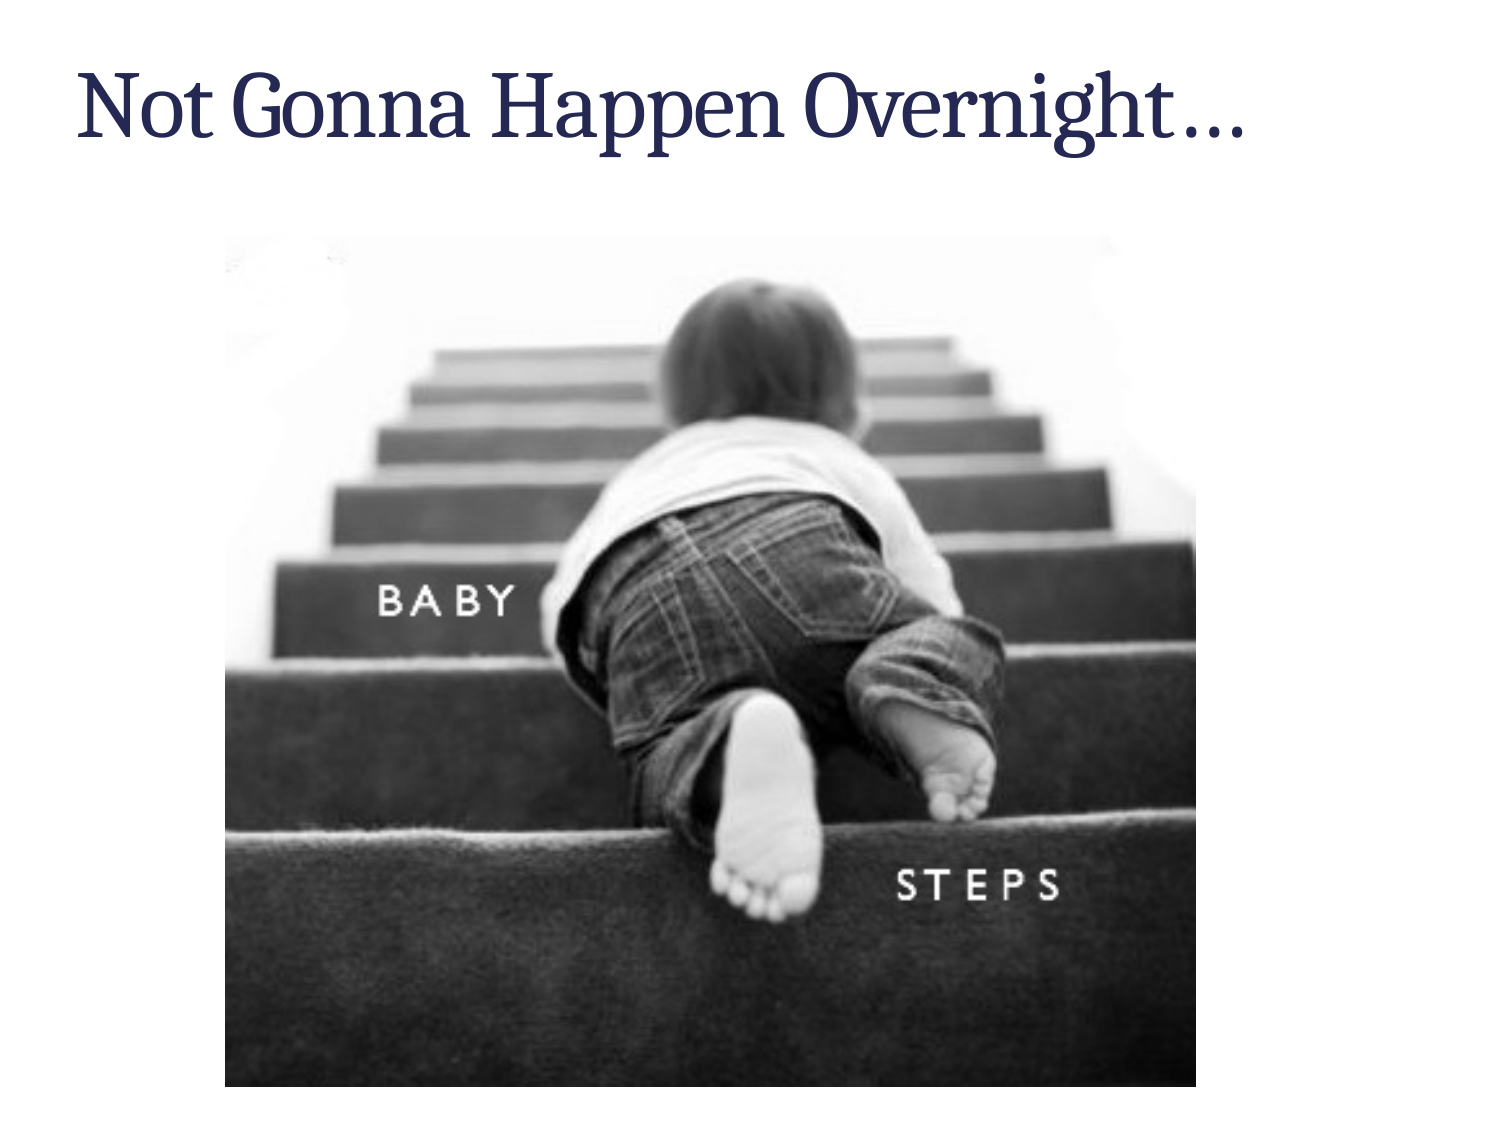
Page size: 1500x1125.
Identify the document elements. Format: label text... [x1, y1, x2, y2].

picture [225, 224, 1196, 1087]
title Not Gonna Happen Overnight… [75, 12, 1471, 200]
